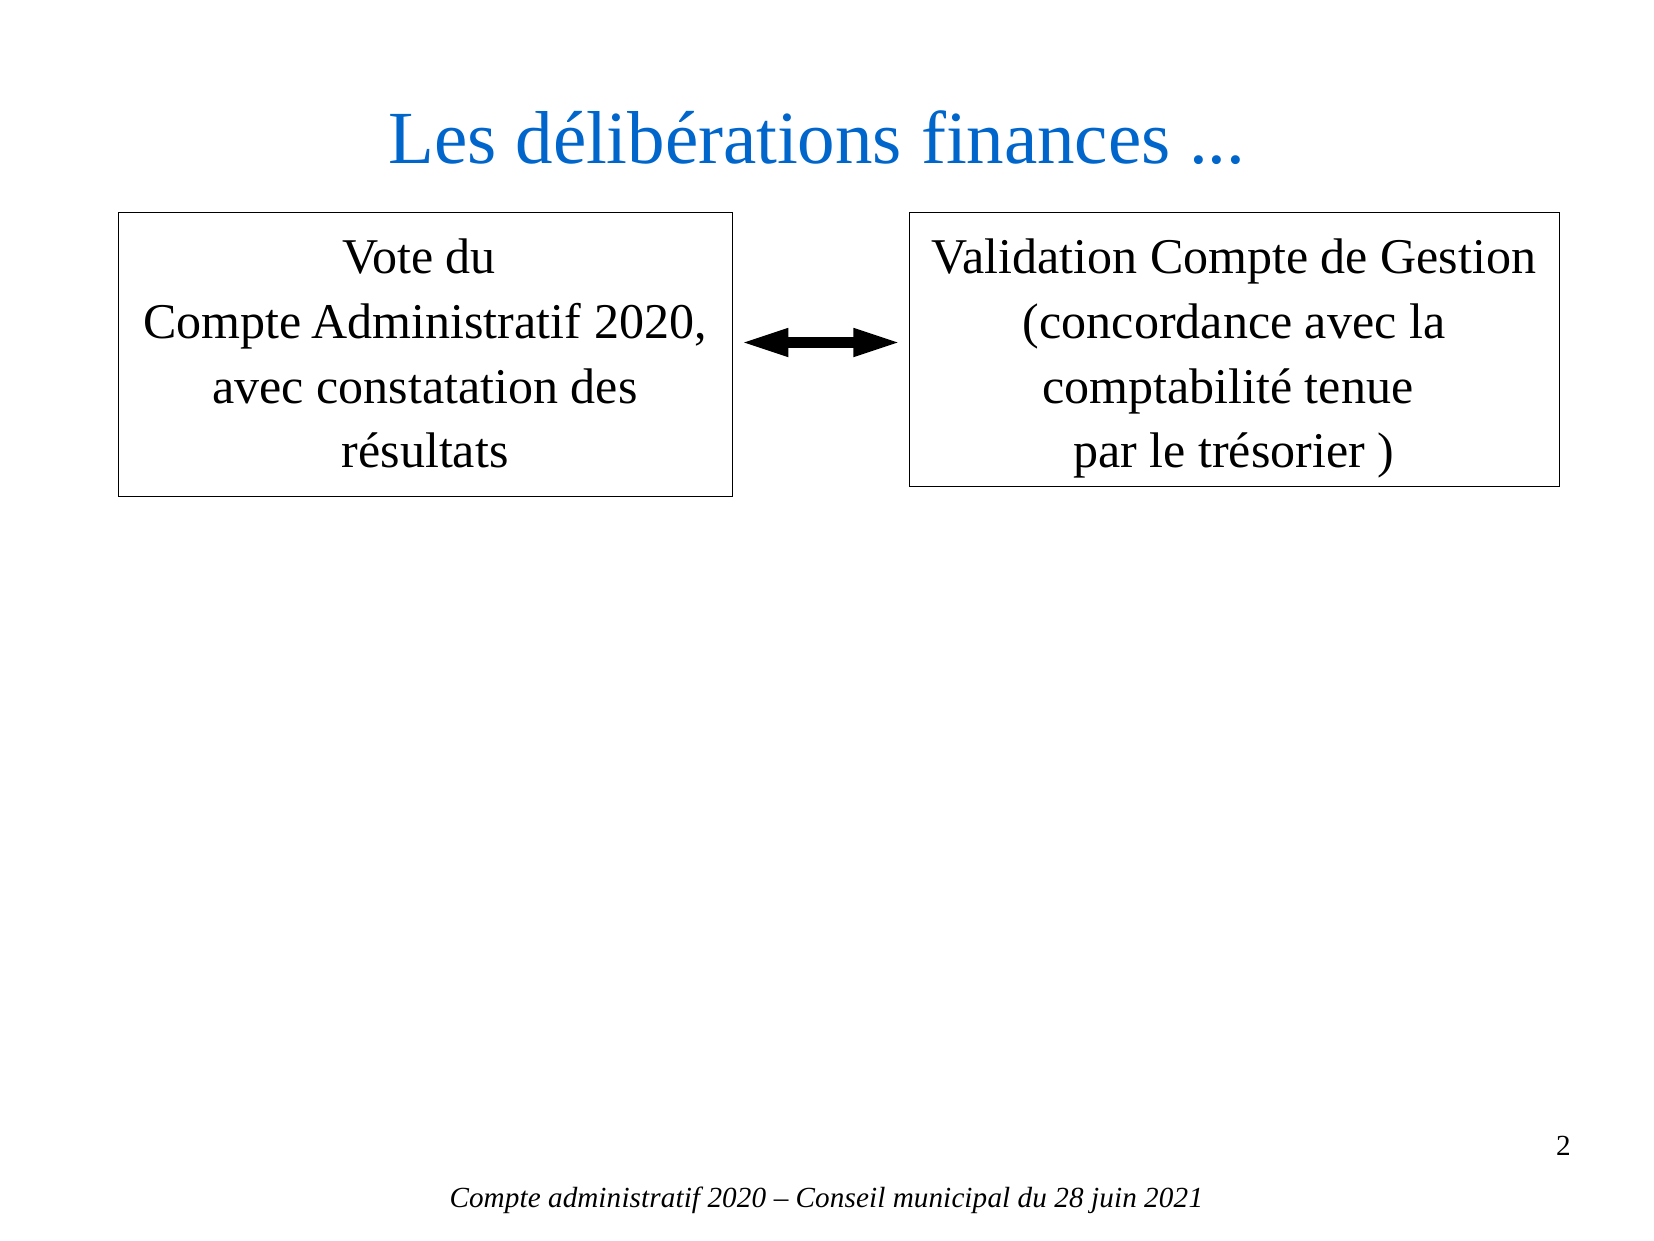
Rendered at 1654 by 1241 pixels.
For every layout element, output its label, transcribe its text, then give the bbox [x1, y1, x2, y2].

text_box Vote du Compte Administratif 2020, avec constatation des résultats [118, 212, 733, 497]
title Les délibérations finances ... [82, 82, 1571, 195]
text_box Validation Compte de Gestion (concordance avec la comptabilité tenue par le trésorier ) [909, 212, 1560, 487]
